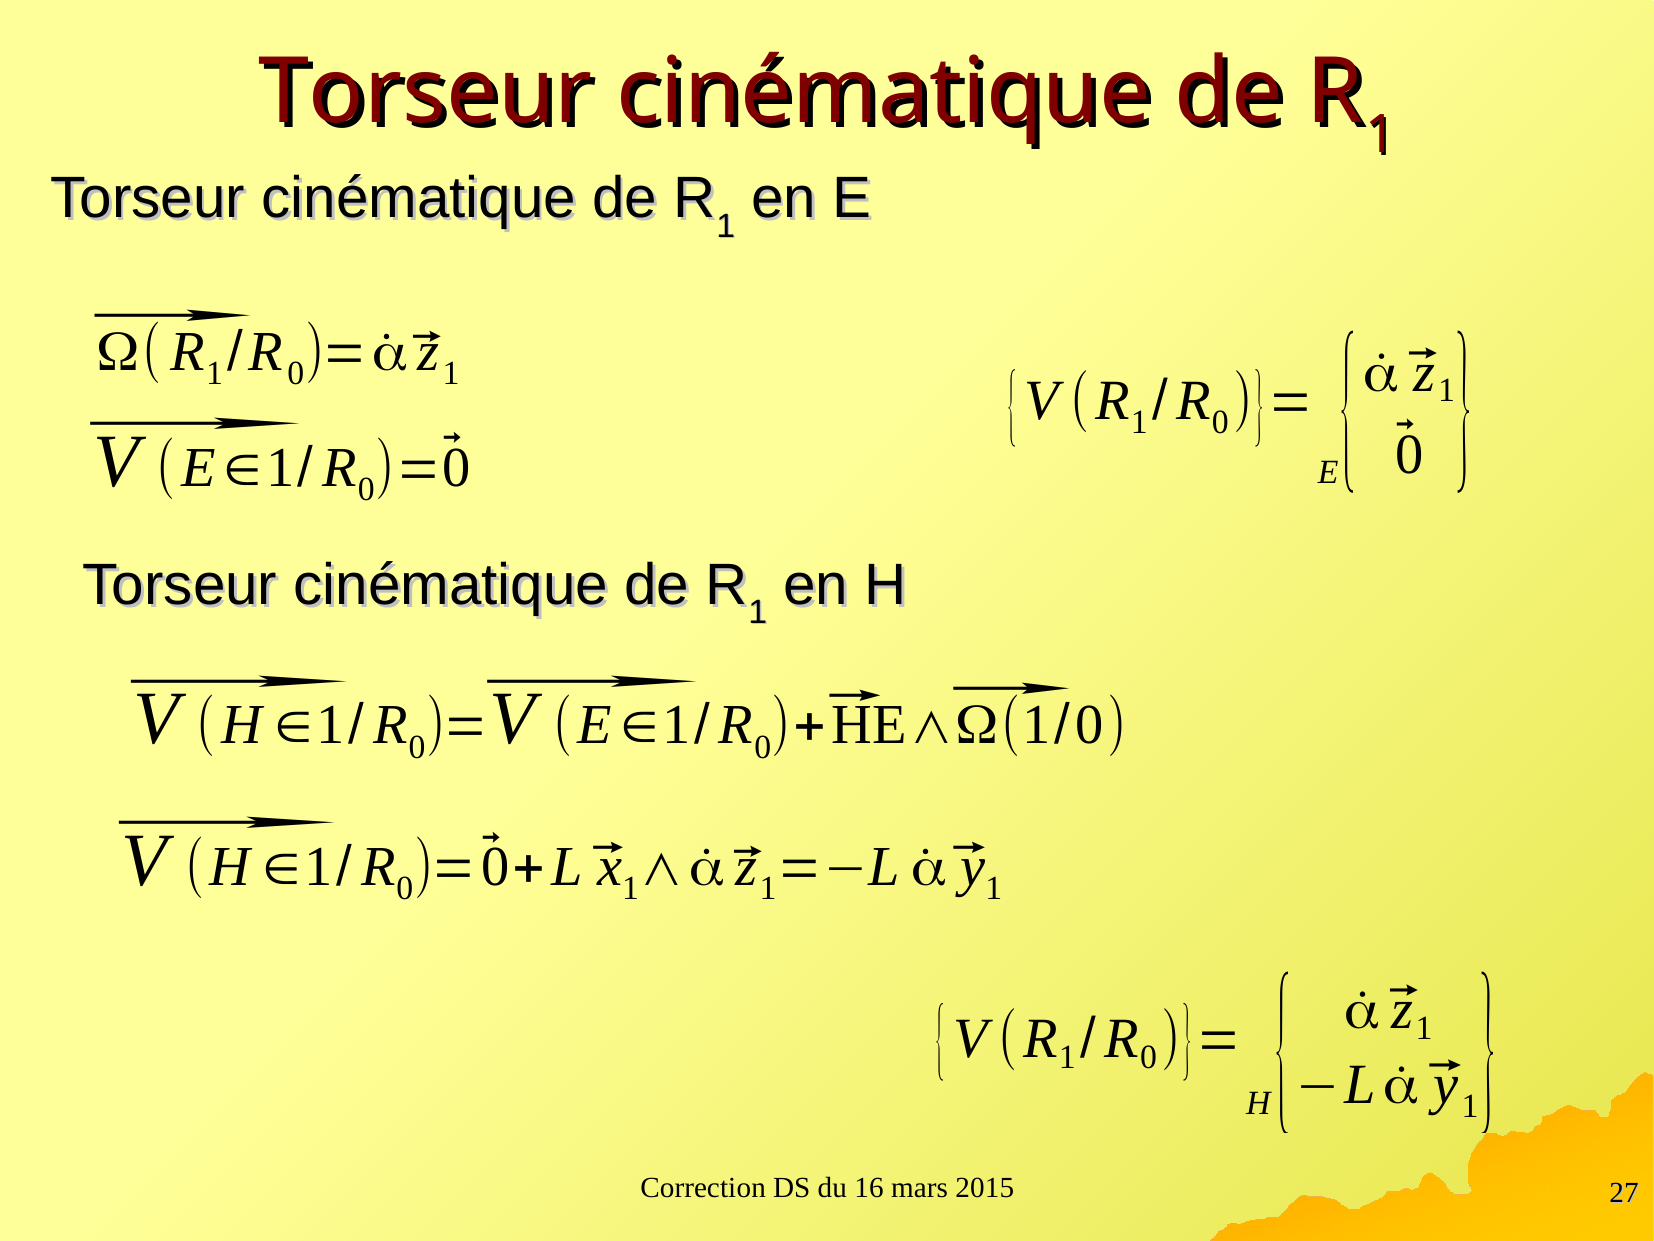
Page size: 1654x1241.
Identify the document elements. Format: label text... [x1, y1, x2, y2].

title Torseur cinématique de R1 [0, 0, 1654, 193]
chart [94, 673, 1140, 766]
chart [921, 968, 1524, 1133]
chart [993, 330, 1501, 494]
text_box [39, 187, 1635, 932]
text_box Torseur cinématique de R1 en H [67, 544, 922, 638]
chart [54, 415, 485, 508]
chart [64, 307, 473, 394]
text_box Torseur cinématique de R1 en E [35, 157, 886, 252]
chart [82, 814, 1017, 908]
